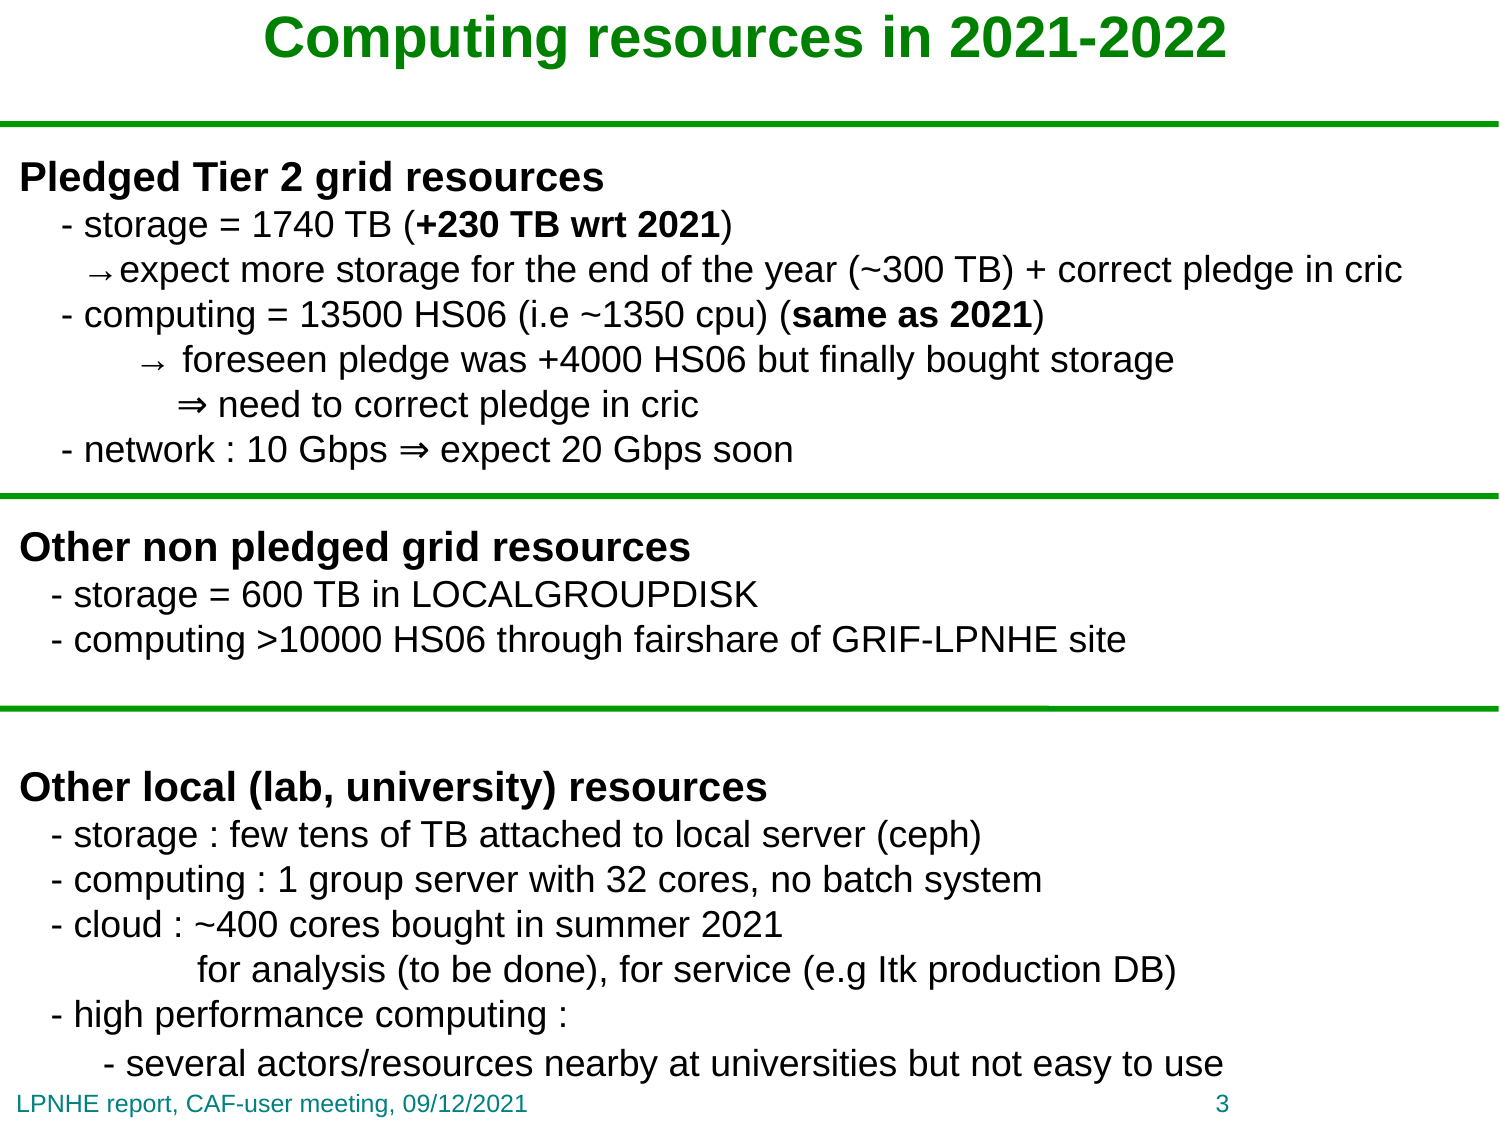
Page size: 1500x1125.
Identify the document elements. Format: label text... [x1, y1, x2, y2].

text_box Pledged Tier 2 grid resources - storage = 1740 TB (+230 TB wrt 2021) →expect more storage for the end of the year (~300 TB) + correct pledge in cric - computing = 13500 HS06 (i.e ~1350 cpu) (same as 2021) → foreseen pledge was +4000 HS06 but finally bought storage ⇒ need to correct pledge in cric - network : 10 Gbps ⇒ expect 20 Gbps soon Other non pledged grid resources - storage = 600 TB in LOCALGROUPDISK - computing >10000 HS06 through fairshare of GRIF-LPNHE site Other local (lab, university) resources - storage : few tens of TB attached to local server (ceph) - computing : 1 group server with 32 cores, no batch system - cloud : ~400 cores bought in summer 2021 for analysis (to be done), for service (e.g Itk production DB) - high performance computing : - several actors/resources nearby at universities but not easy to use [4, 500, 1498, 705]
text_box Pledged Tier 2 grid resources - storage = 1740 TB (+230 TB wrt 2021) →expect more storage for the end of the year (~300 TB) + correct pledge in cric - computing = 13500 HS06 (i.e ~1350 cpu) (same as 2021) → foreseen pledge was +4000 HS06 but finally bought storage ⇒ need to correct pledge in cric - network : 10 Gbps ⇒ expect 20 Gbps soon Other non pledged grid resources - storage = 600 TB in LOCALGROUPDISK - computing >10000 HS06 through fairshare of GRIF-LPNHE site Other local (lab, university) resources - storage : few tens of TB attached to local server (ceph) - computing : 1 group server with 32 cores, no batch system - cloud : ~400 cores bought in summer 2021 for analysis (to be done), for service (e.g Itk production DB) - high performance computing : - several actors/resources nearby at universities but not easy to use [4, 712, 1498, 1096]
text_box Computing resources in 2021-2022 [5, 0, 1500, 125]
text_box Pledged Tier 2 grid resources - storage = 1740 TB (+230 TB wrt 2021) →expect more storage for the end of the year (~300 TB) + correct pledge in cric - computing = 13500 HS06 (i.e ~1350 cpu) (same as 2021) → foreseen pledge was +4000 HS06 but finally bought storage ⇒ need to correct pledge in cric - network : 10 Gbps ⇒ expect 20 Gbps soon Other non pledged grid resources - storage = 600 TB in LOCALGROUPDISK - computing >10000 HS06 through fairshare of GRIF-LPNHE site Other local (lab, university) resources - storage : few tens of TB attached to local server (ceph) - computing : 1 group server with 32 cores, no batch system - cloud : ~400 cores bought in summer 2021 for analysis (to be done), for service (e.g Itk production DB) - high performance computing : - several actors/resources nearby at universities but not easy to use [4, 142, 1498, 493]
